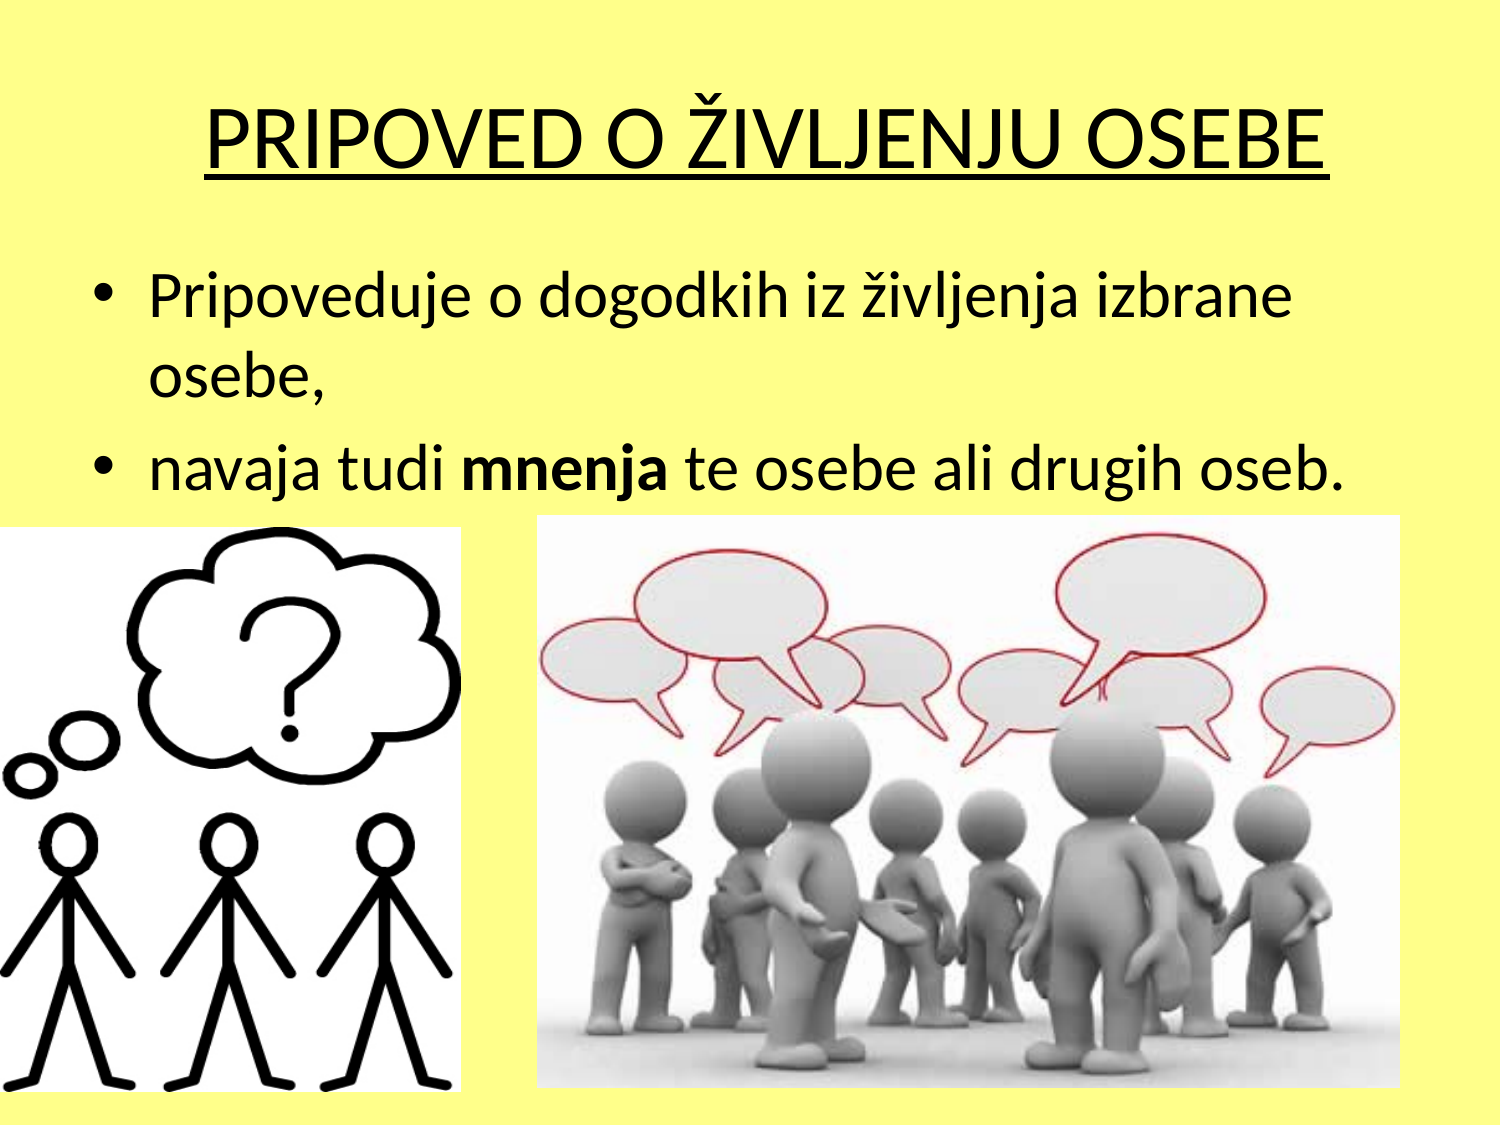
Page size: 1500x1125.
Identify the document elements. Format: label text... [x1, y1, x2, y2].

title PRIPOVED O ŽIVLJENJU OSEBE [75, 31, 1459, 233]
list Pripoveduje o dogodkih iz življenja izbrane osebe, navaja tudi mnenja te osebe ali drugih oseb. [76, 243, 1427, 986]
picture [537, 515, 1400, 1088]
picture [0, 527, 461, 1092]
